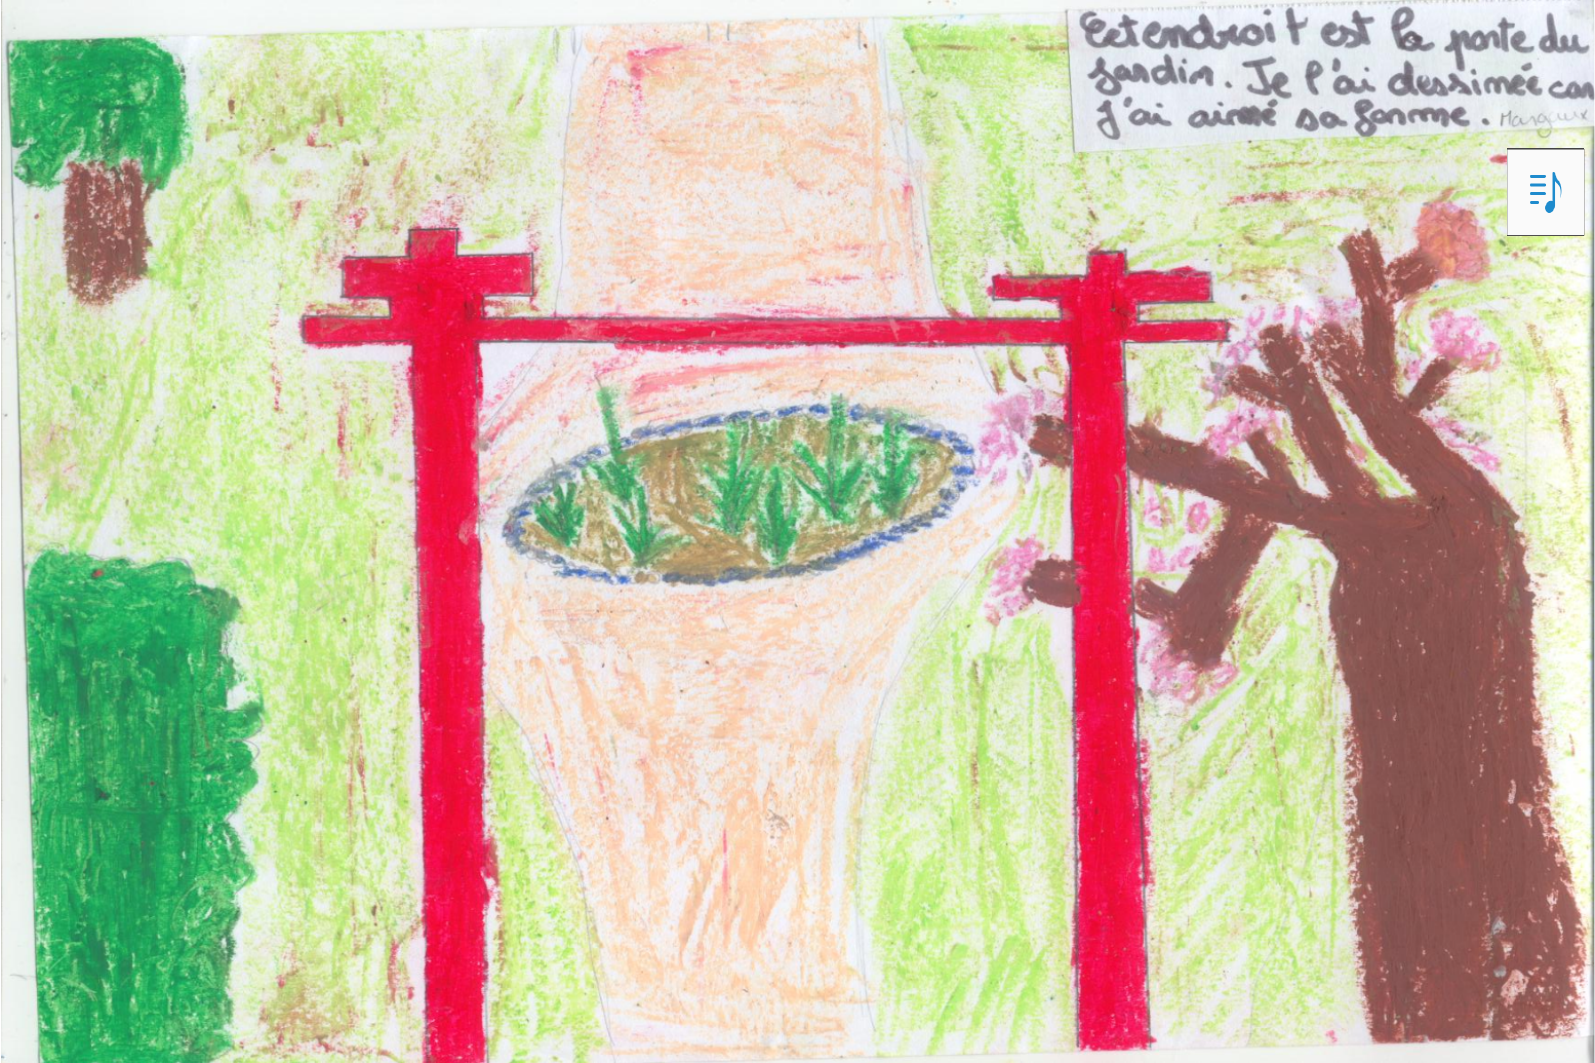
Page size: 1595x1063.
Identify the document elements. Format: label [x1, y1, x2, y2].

text_box [1505, 147, 1586, 237]
picture [0, 0, 1595, 1063]
